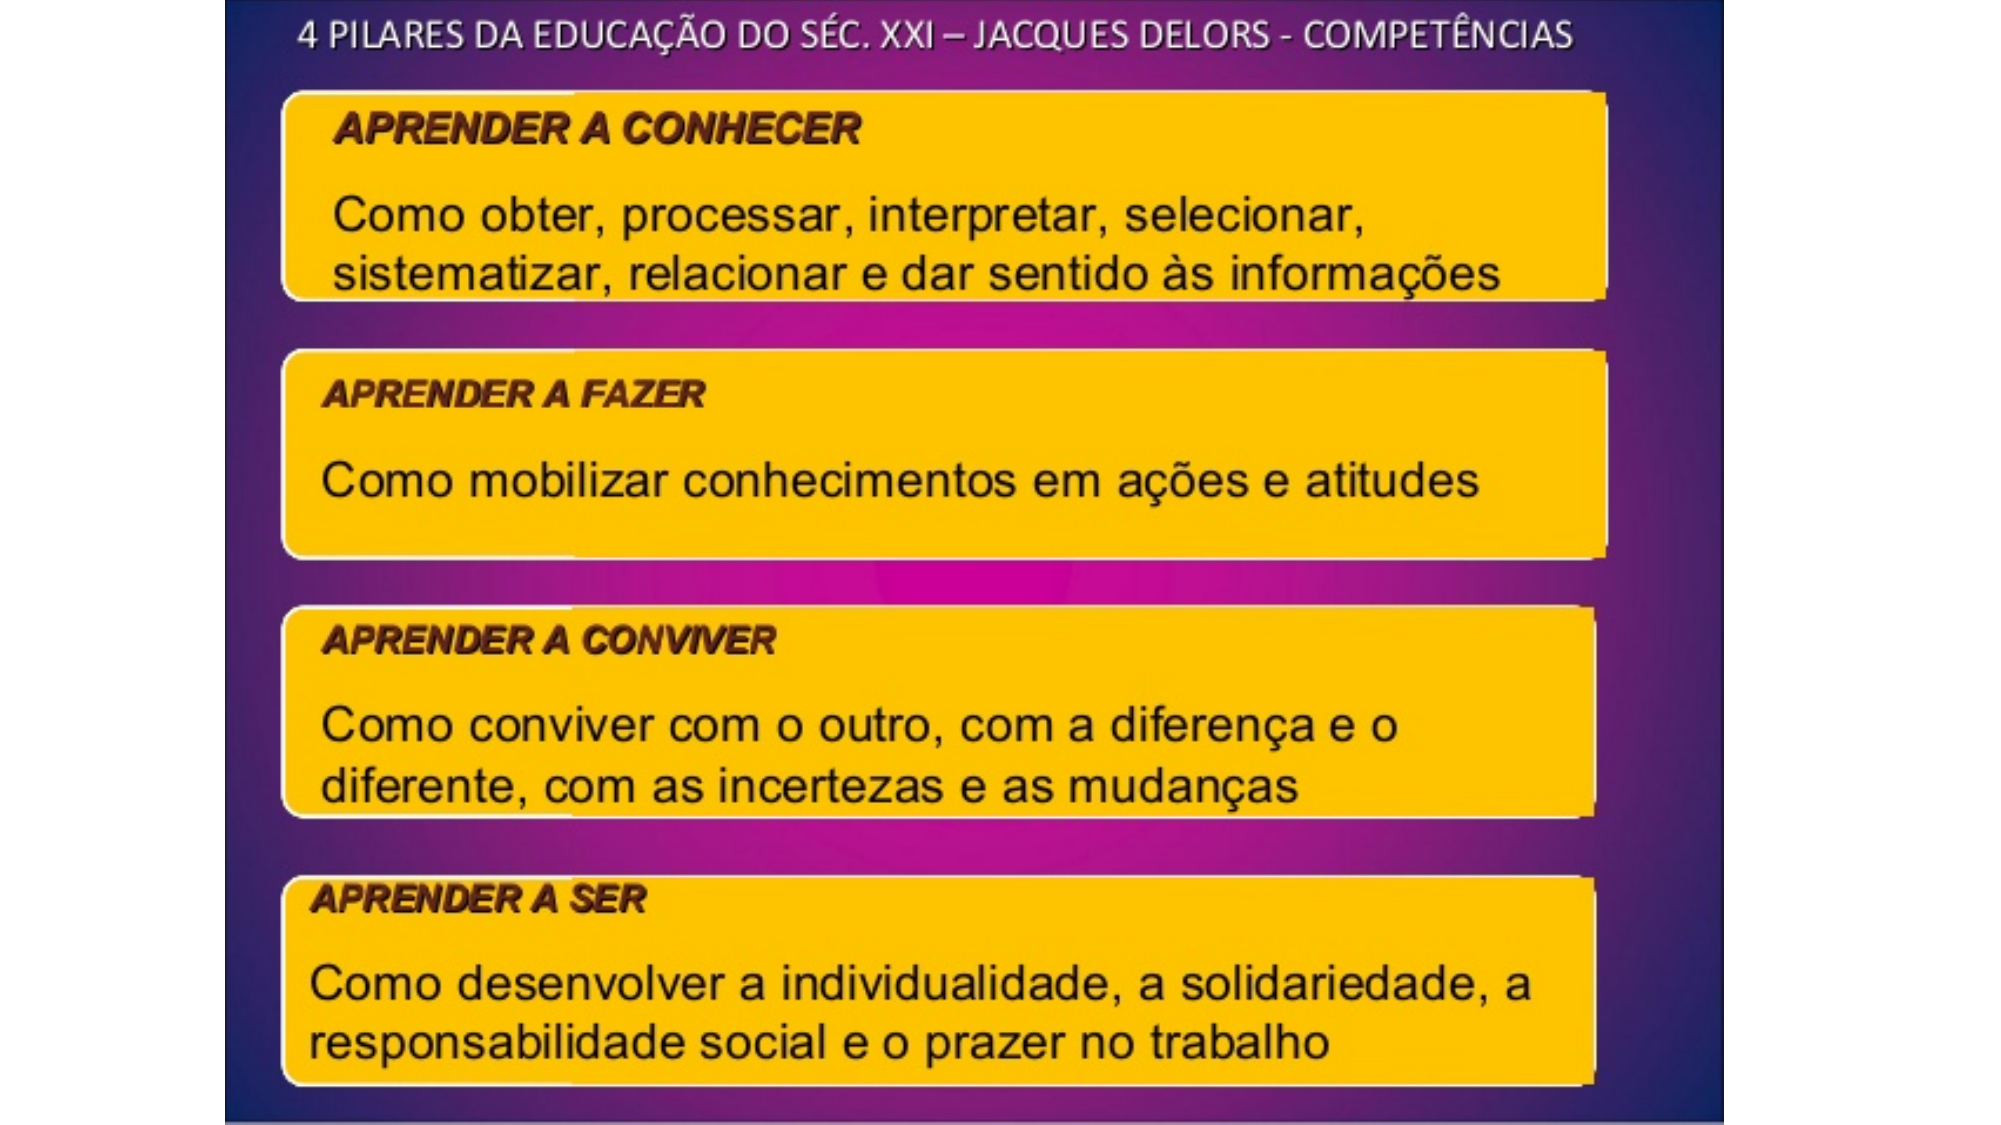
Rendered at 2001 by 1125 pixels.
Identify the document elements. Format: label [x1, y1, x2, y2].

picture [225, 0, 1724, 1125]
